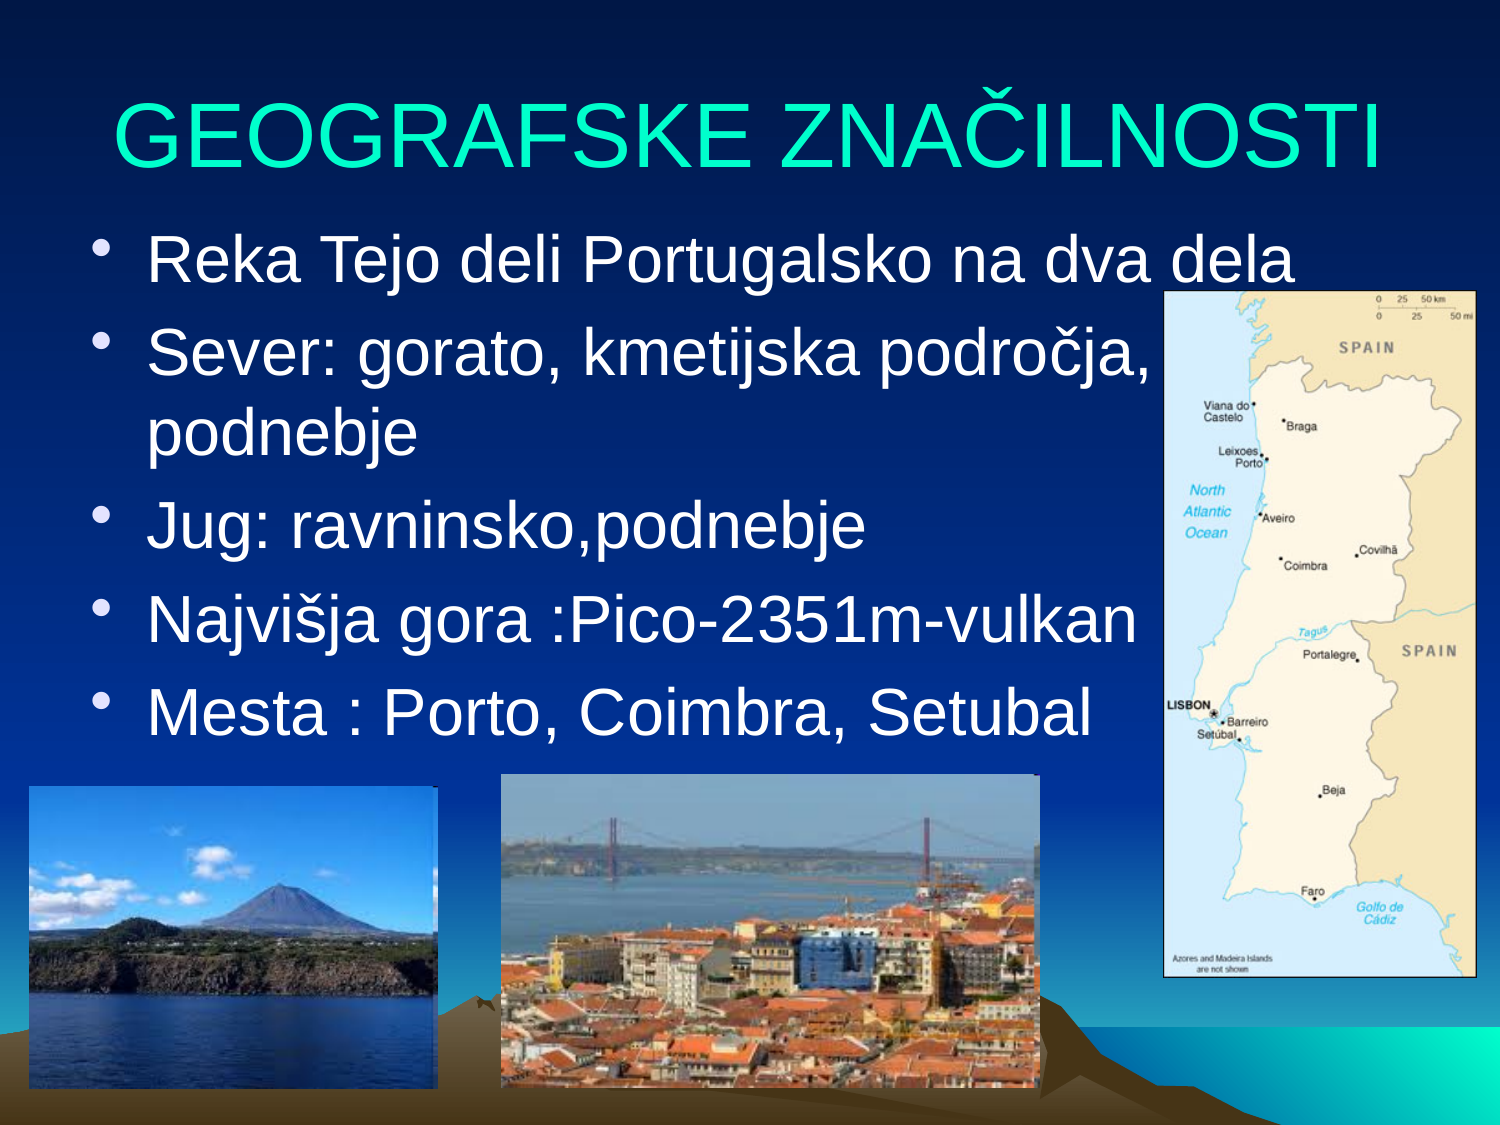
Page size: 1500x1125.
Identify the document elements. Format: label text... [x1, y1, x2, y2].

picture [501, 774, 1040, 1088]
title GEOGRAFSKE ZNAČILNOSTI [75, 37, 1425, 208]
list Reka Tejo deli Portugalsko na dva dela Sever: gorato, kmetijska področja, podnebje Jug: ravninsko,podnebje Najvišja gora :Pico-2351m-vulkan Mesta : Porto, Coimbra, Setubal [75, 208, 1425, 1000]
picture [1163, 290, 1477, 978]
picture [29, 786, 438, 1089]
